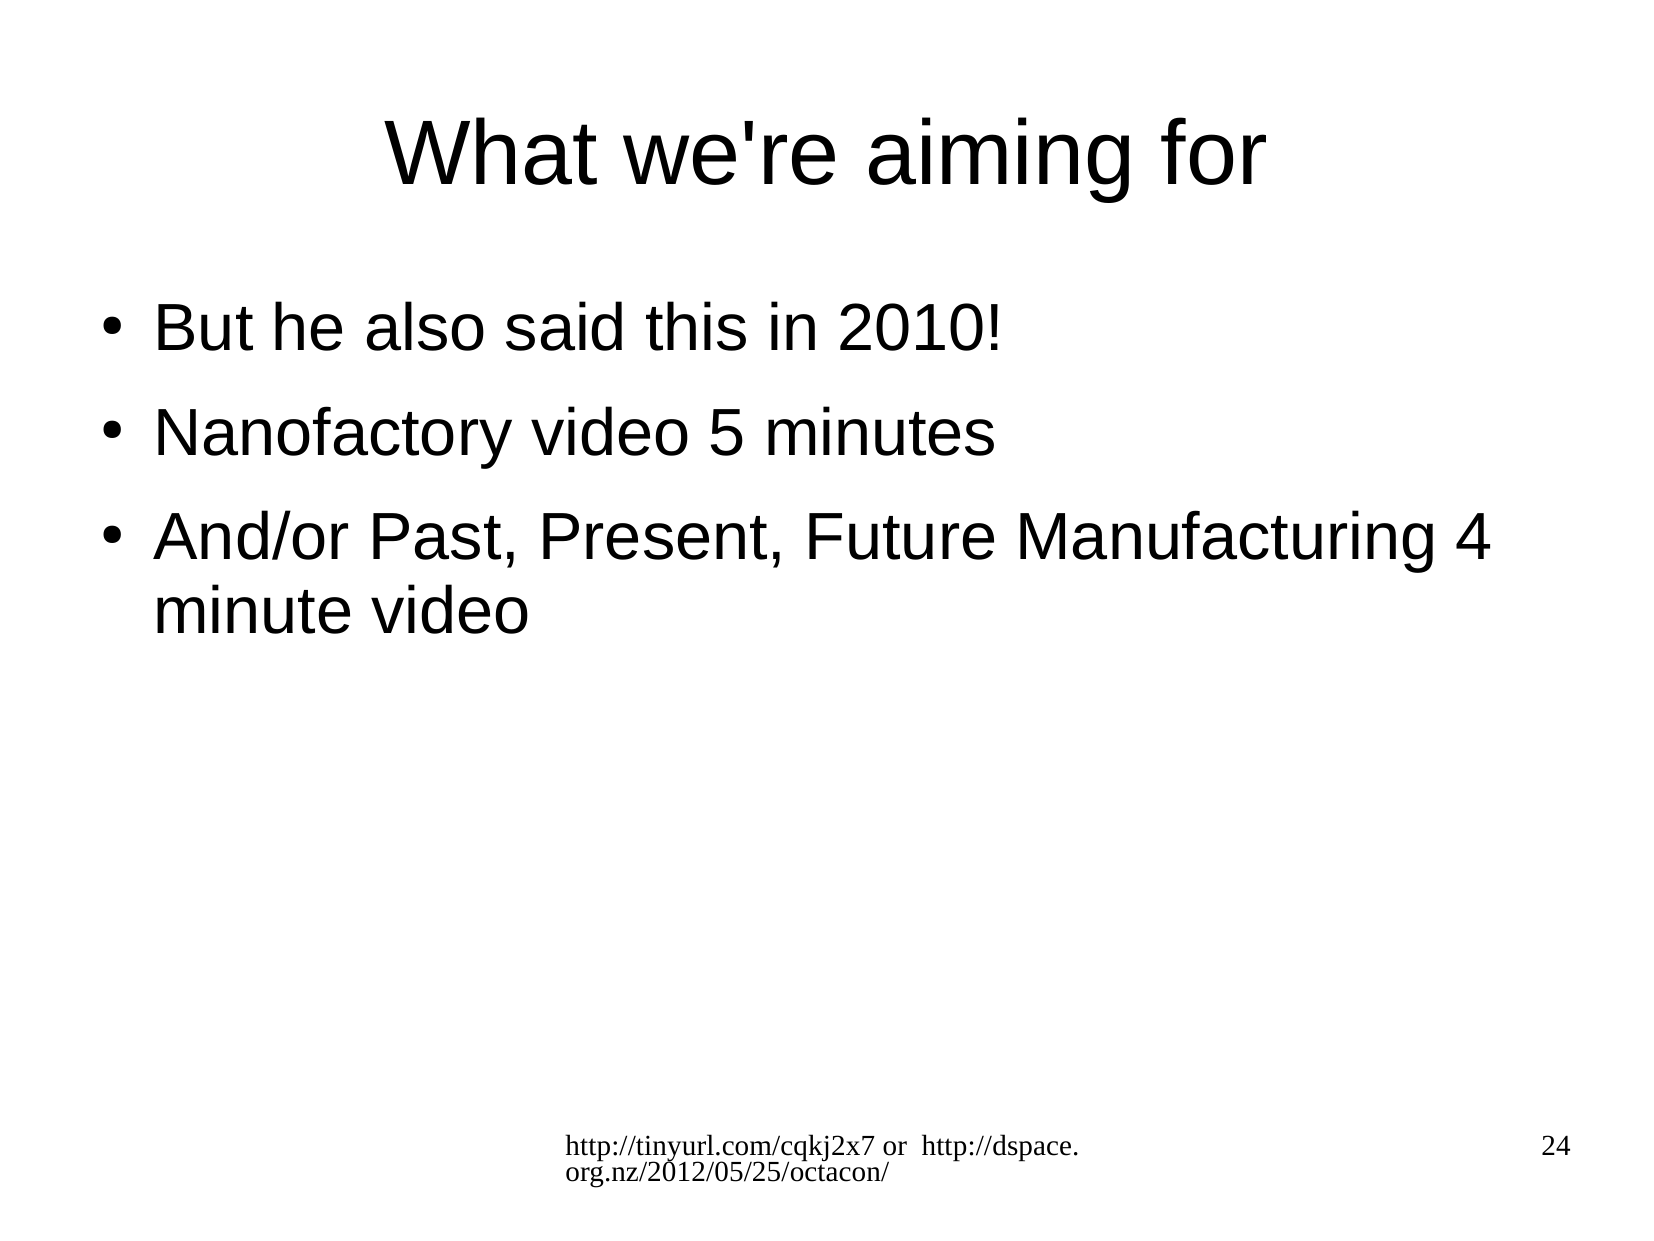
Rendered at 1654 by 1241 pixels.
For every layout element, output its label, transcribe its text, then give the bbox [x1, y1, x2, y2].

title What we're aiming for [82, 49, 1571, 257]
list But he also said this in 2010! Nanofactory video 5 minutes And/or Past, Present, Future Manufacturing 4 minute video [82, 290, 1571, 1109]
